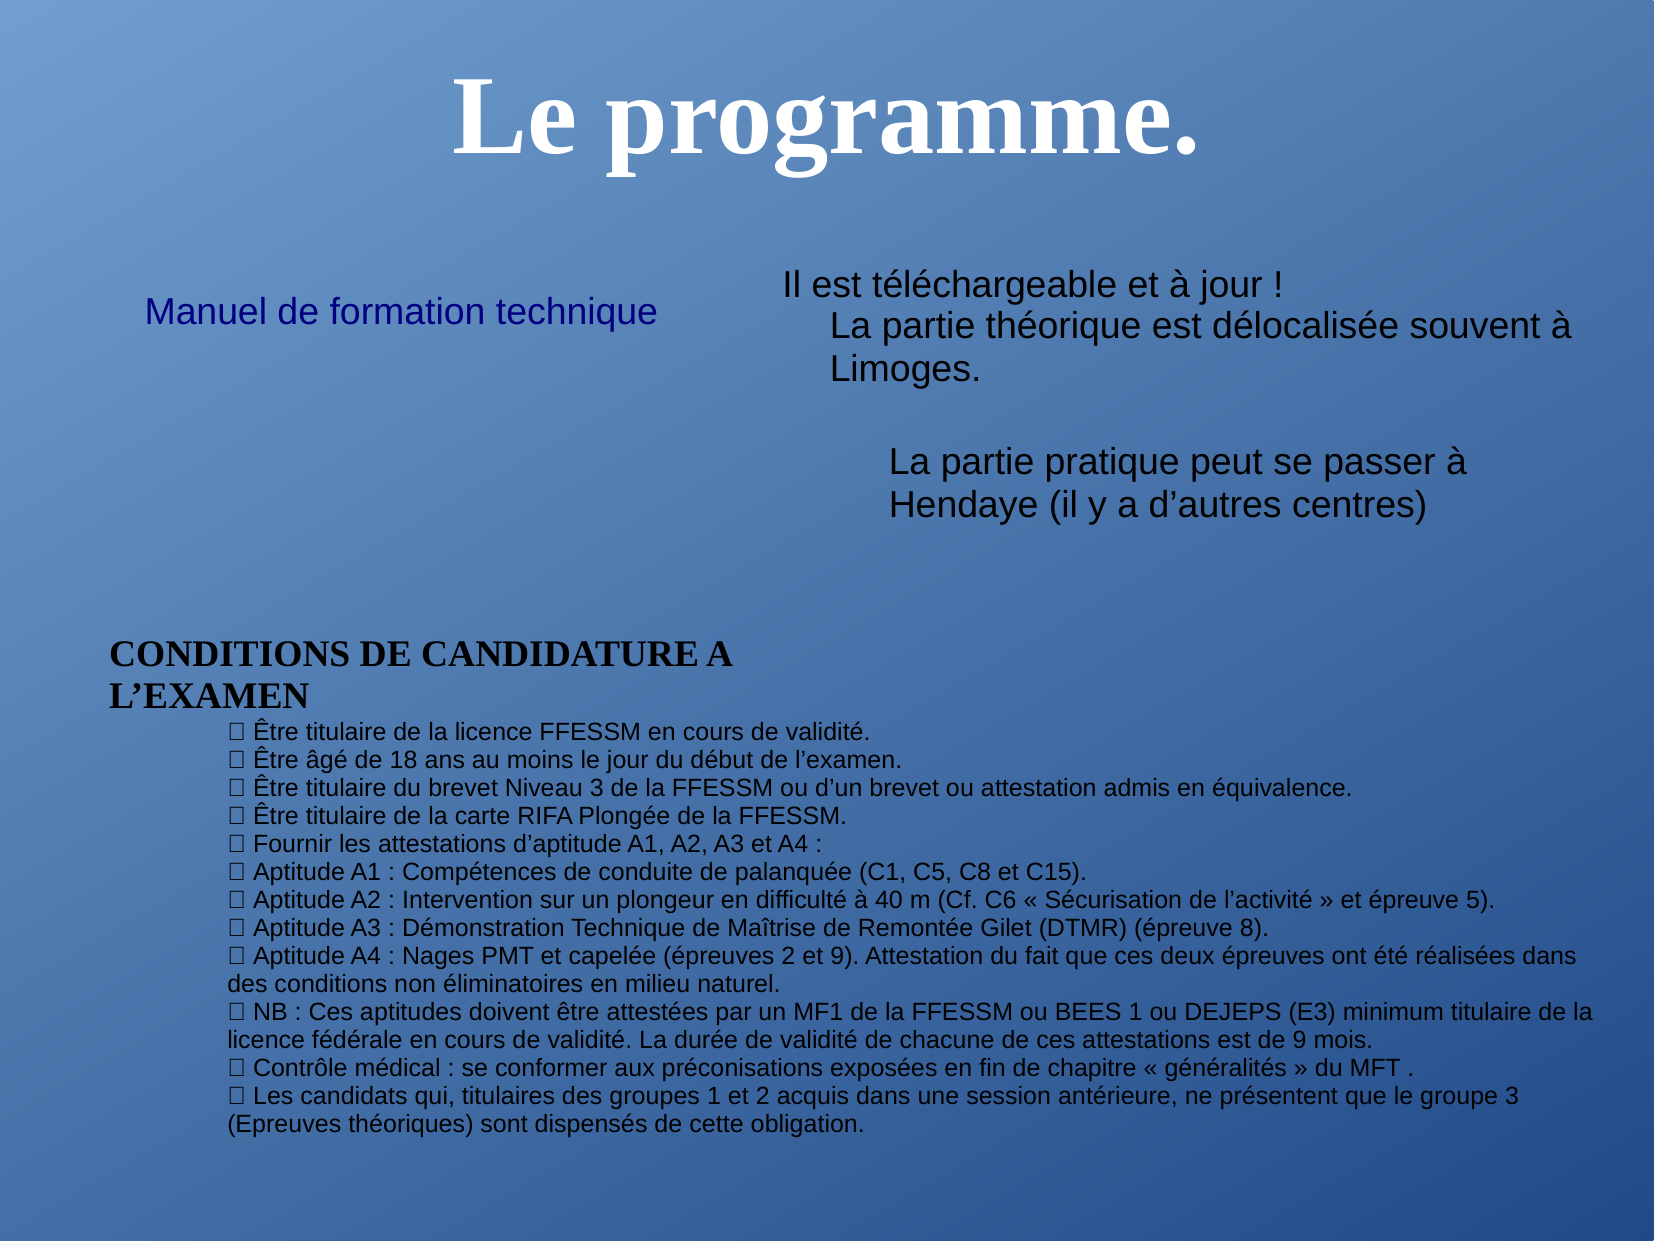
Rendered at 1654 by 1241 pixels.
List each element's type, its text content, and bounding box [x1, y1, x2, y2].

text_box  Être titulaire de la licence FFESSM en cours de validité.  Être âgé de 18 ans au moins le jour du début de l’examen.  Être titulaire du brevet Niveau 3 de la FFESSM ou d’un brevet ou attestation admis en équivalence.  Être titulaire de la carte RIFA Plongée de la FFESSM.  Fournir les attestations d’aptitude A1, A2, A3 et A4 :  Aptitude A1 : Compétences de conduite de palanquée (C1, C5, C8 et C15).  Aptitude A2 : Intervention sur un plongeur en difficulté à 40 m (Cf. C6 « Sécurisation de l’activité » et épreuve 5).  Aptitude A3 : Démonstration Technique de Maîtrise de Remontée Gilet (DTMR) (épreuve 8).  Aptitude A4 : Nages PMT et capelée (épreuves 2 et 9). Attestation du fait que ces deux épreuves ont été réalisées dans des conditions non éliminatoires en milieu naturel.  NB : Ces aptitudes doivent être attestées par un MF1 de la FFESSM ou BEES 1 ou DEJEPS (E3) minimum titulaire de la licence fédérale en cours de validité. La durée de validité de chacune de ces attestations est de 9 mois.  Contrôle médical : se conformer aux préconisations exposées en fin de chapitre « généralités » du MFT .  Les candidats qui, titulaires des groupes 1 et 2 acquis dans une session antérieure, ne présentent que le groupe 3 (Epreuves théoriques) sont dispensés de cette obligation. [212, 710, 1630, 1198]
text_box La partie pratique peut se passer à Hendaye (il y a d’autres centres) [874, 433, 1642, 532]
text_box Manuel de formation technique [129, 283, 721, 340]
text_box La partie théorique est délocalisée souvent à Limoges. [814, 297, 1619, 438]
text_box Il est téléchargeable et à jour ! [767, 256, 1453, 313]
title Le programme. [82, 11, 1571, 219]
text_box CONDITIONS DE CANDIDATURE A L’EXAMEN [94, 625, 792, 724]
